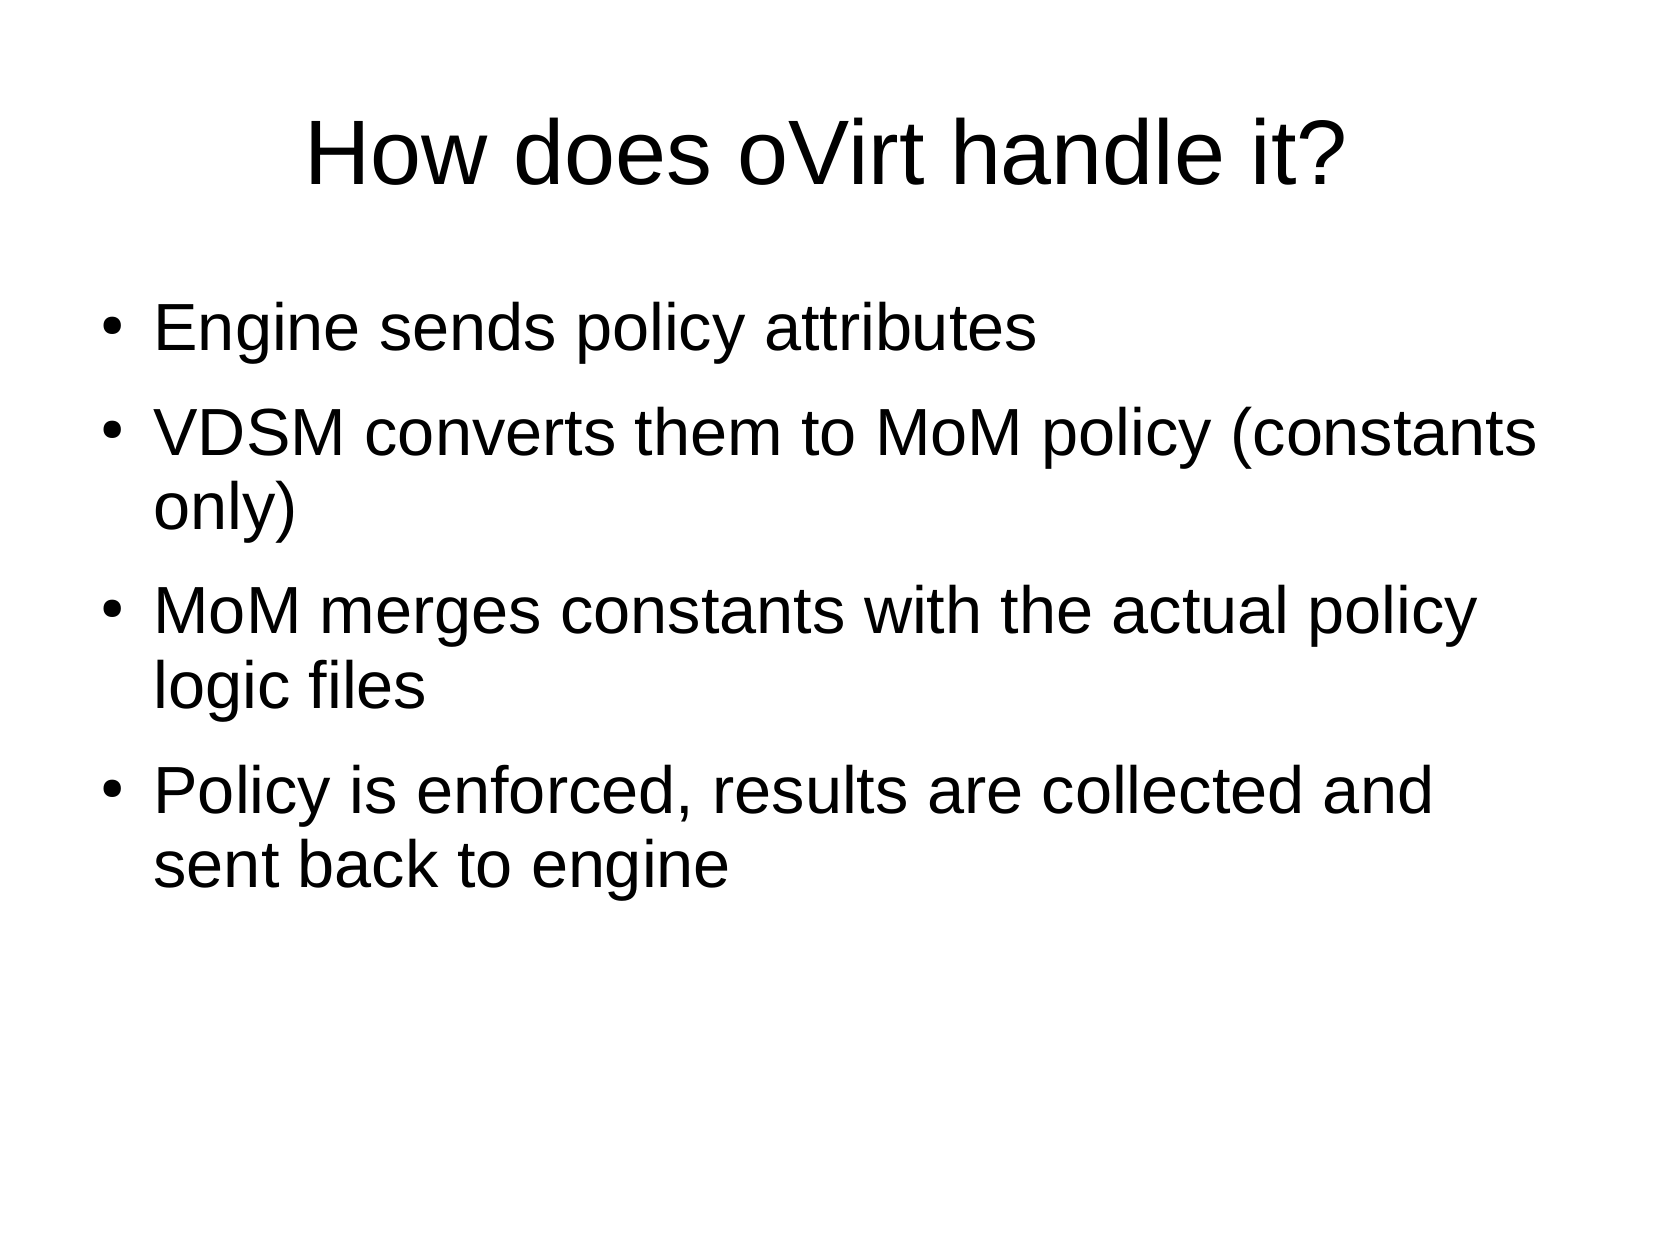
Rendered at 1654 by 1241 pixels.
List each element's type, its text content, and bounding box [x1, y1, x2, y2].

list Engine sends policy attributes VDSM converts them to MoM policy (constants only) MoM merges constants with the actual policy logic files Policy is enforced, results are collected and sent back to engine [82, 290, 1571, 1010]
title How does oVirt handle it? [82, 49, 1571, 257]
